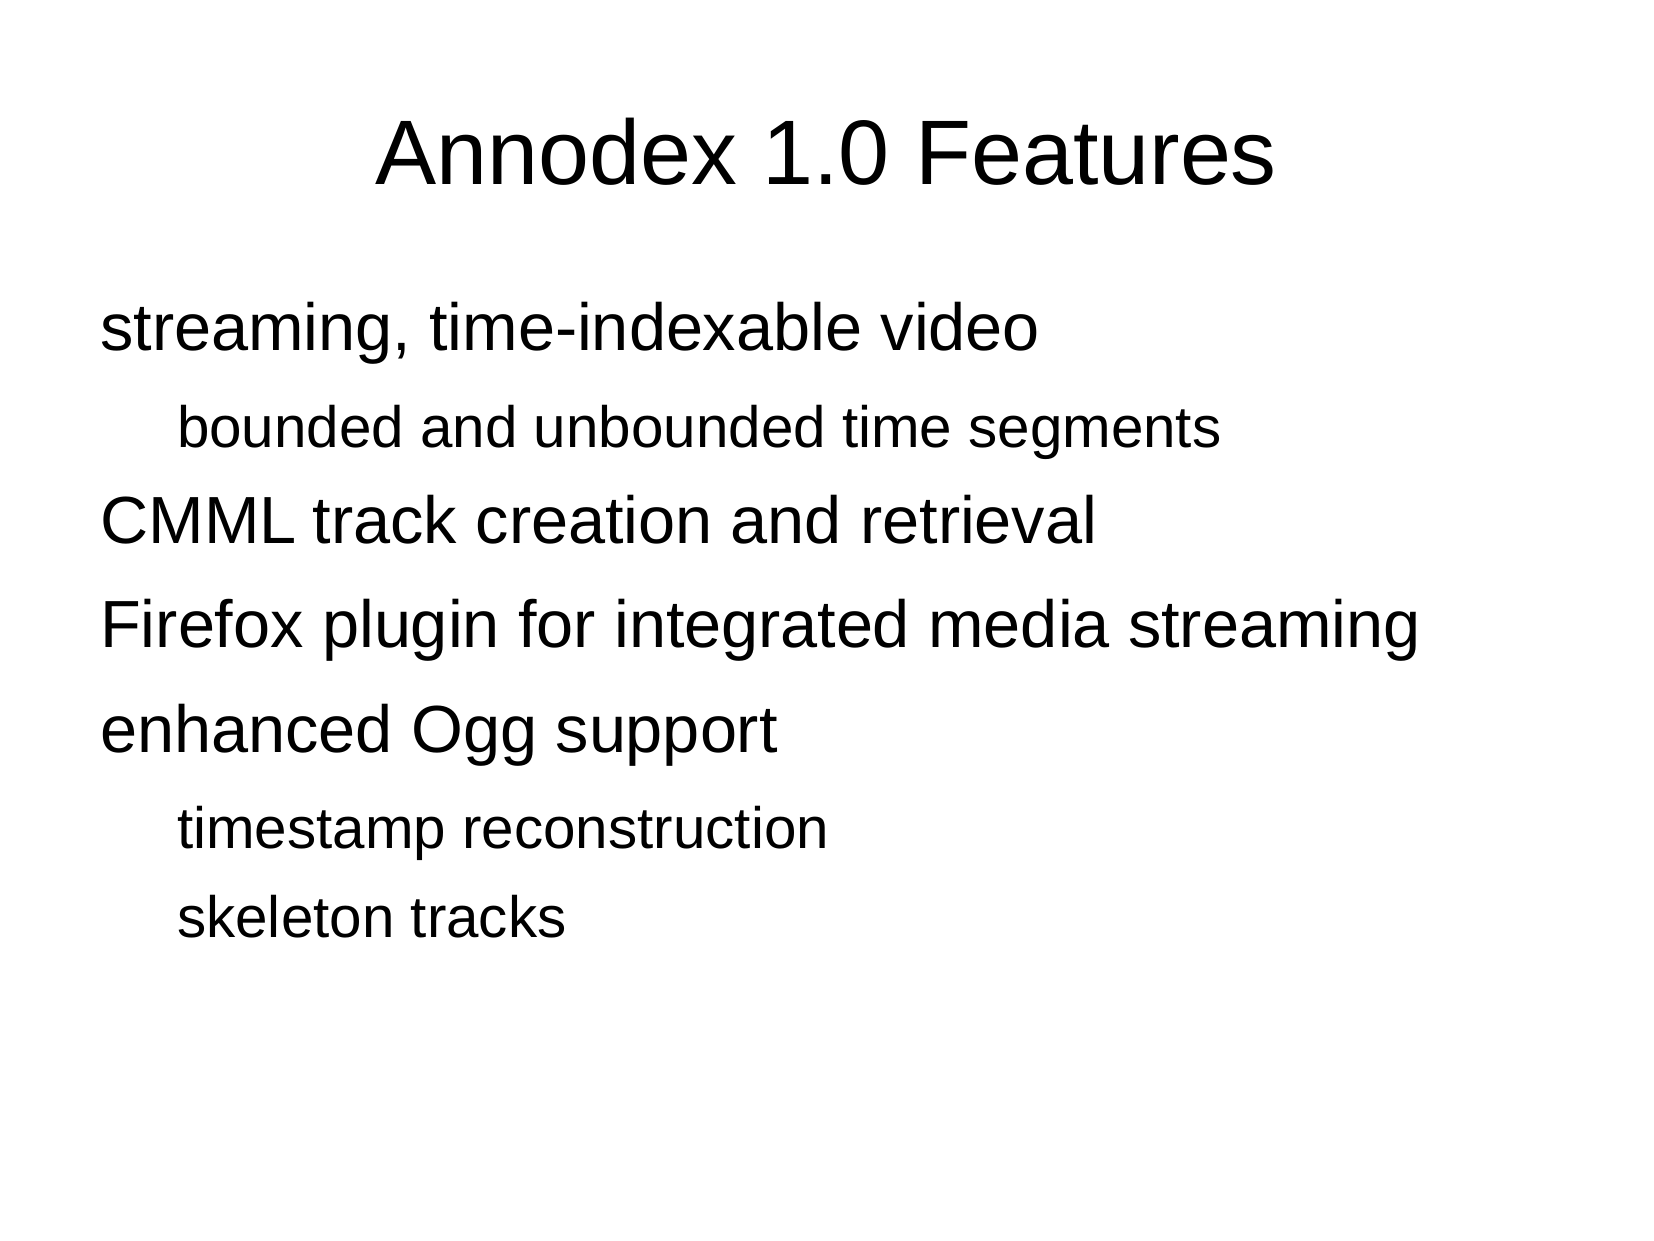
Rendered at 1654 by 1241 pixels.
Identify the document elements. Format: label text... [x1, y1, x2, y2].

title Annodex 1.0 Features [82, 56, 1571, 250]
list streaming, time-indexable video bounded and unbounded time segments CMML track creation and retrieval Firefox plugin for integrated media streaming enhanced Ogg support timestamp reconstruction skeleton tracks [82, 290, 1571, 1113]
